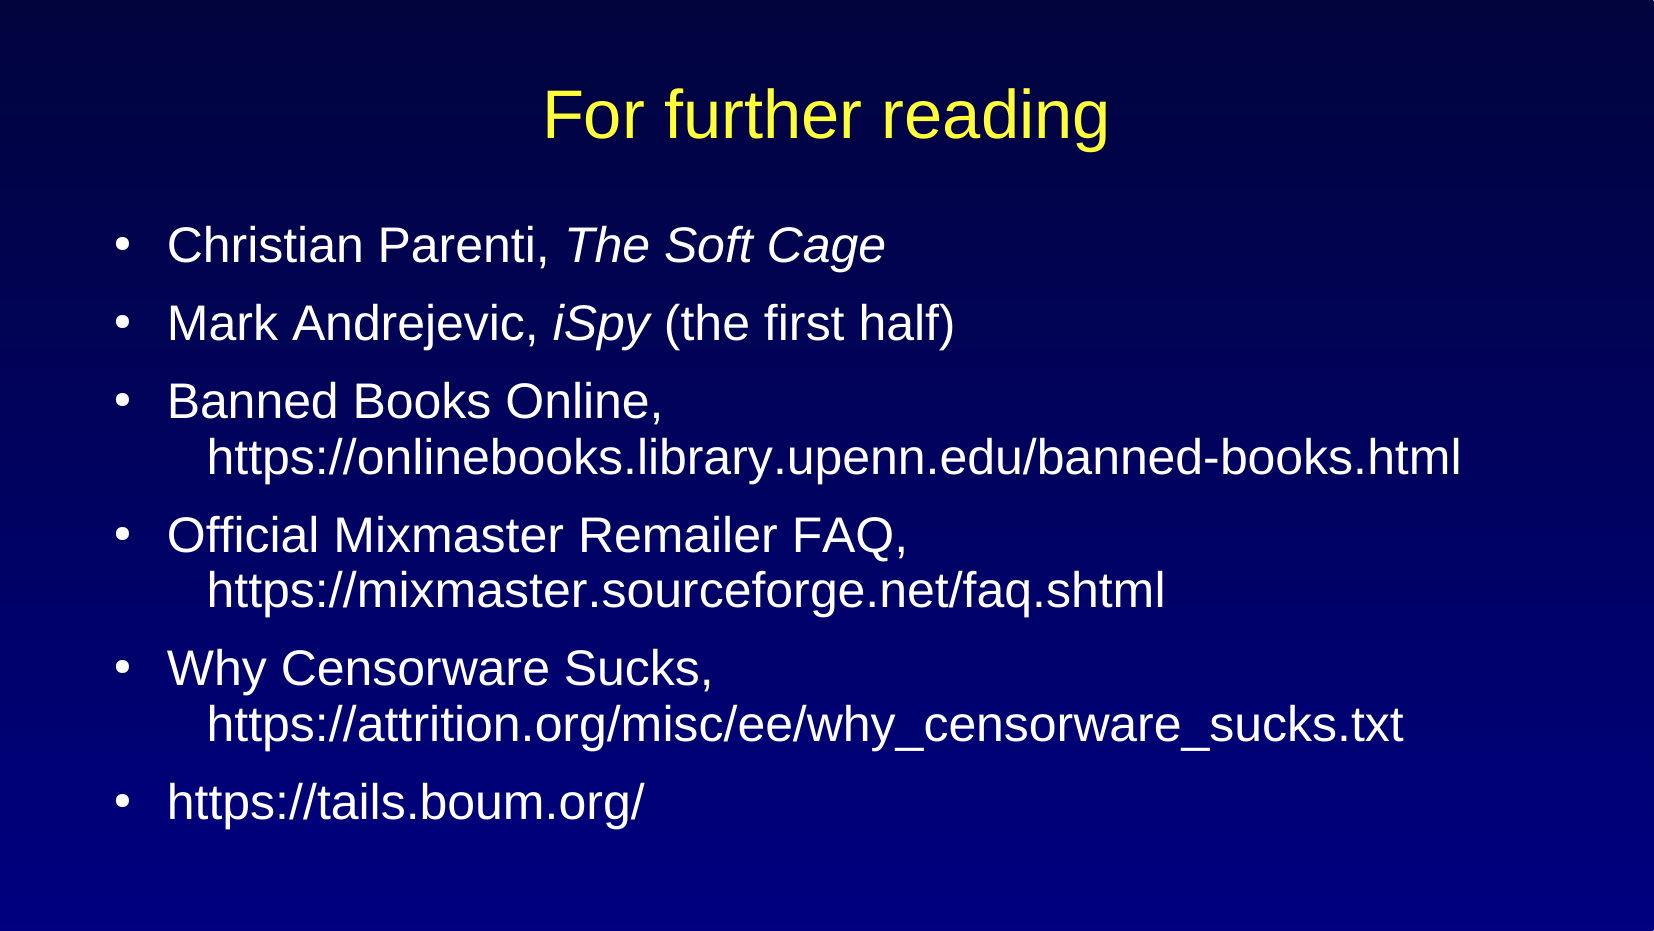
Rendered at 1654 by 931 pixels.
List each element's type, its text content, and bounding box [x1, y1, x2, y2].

list Christian Parenti, The Soft Cage Mark Andrejevic, iSpy (the first half) Banned Books Online, https://onlinebooks.library.upenn.edu/banned-books.html Official Mixmaster Remailer FAQ, https://mixmaster.sourceforge.net/faq.shtml Why Censorware Sucks, https://attrition.org/misc/ee/why_censorware_sucks.txt https://tails.boum.org/ [82, 217, 1571, 830]
title For further reading [82, 37, 1571, 193]
